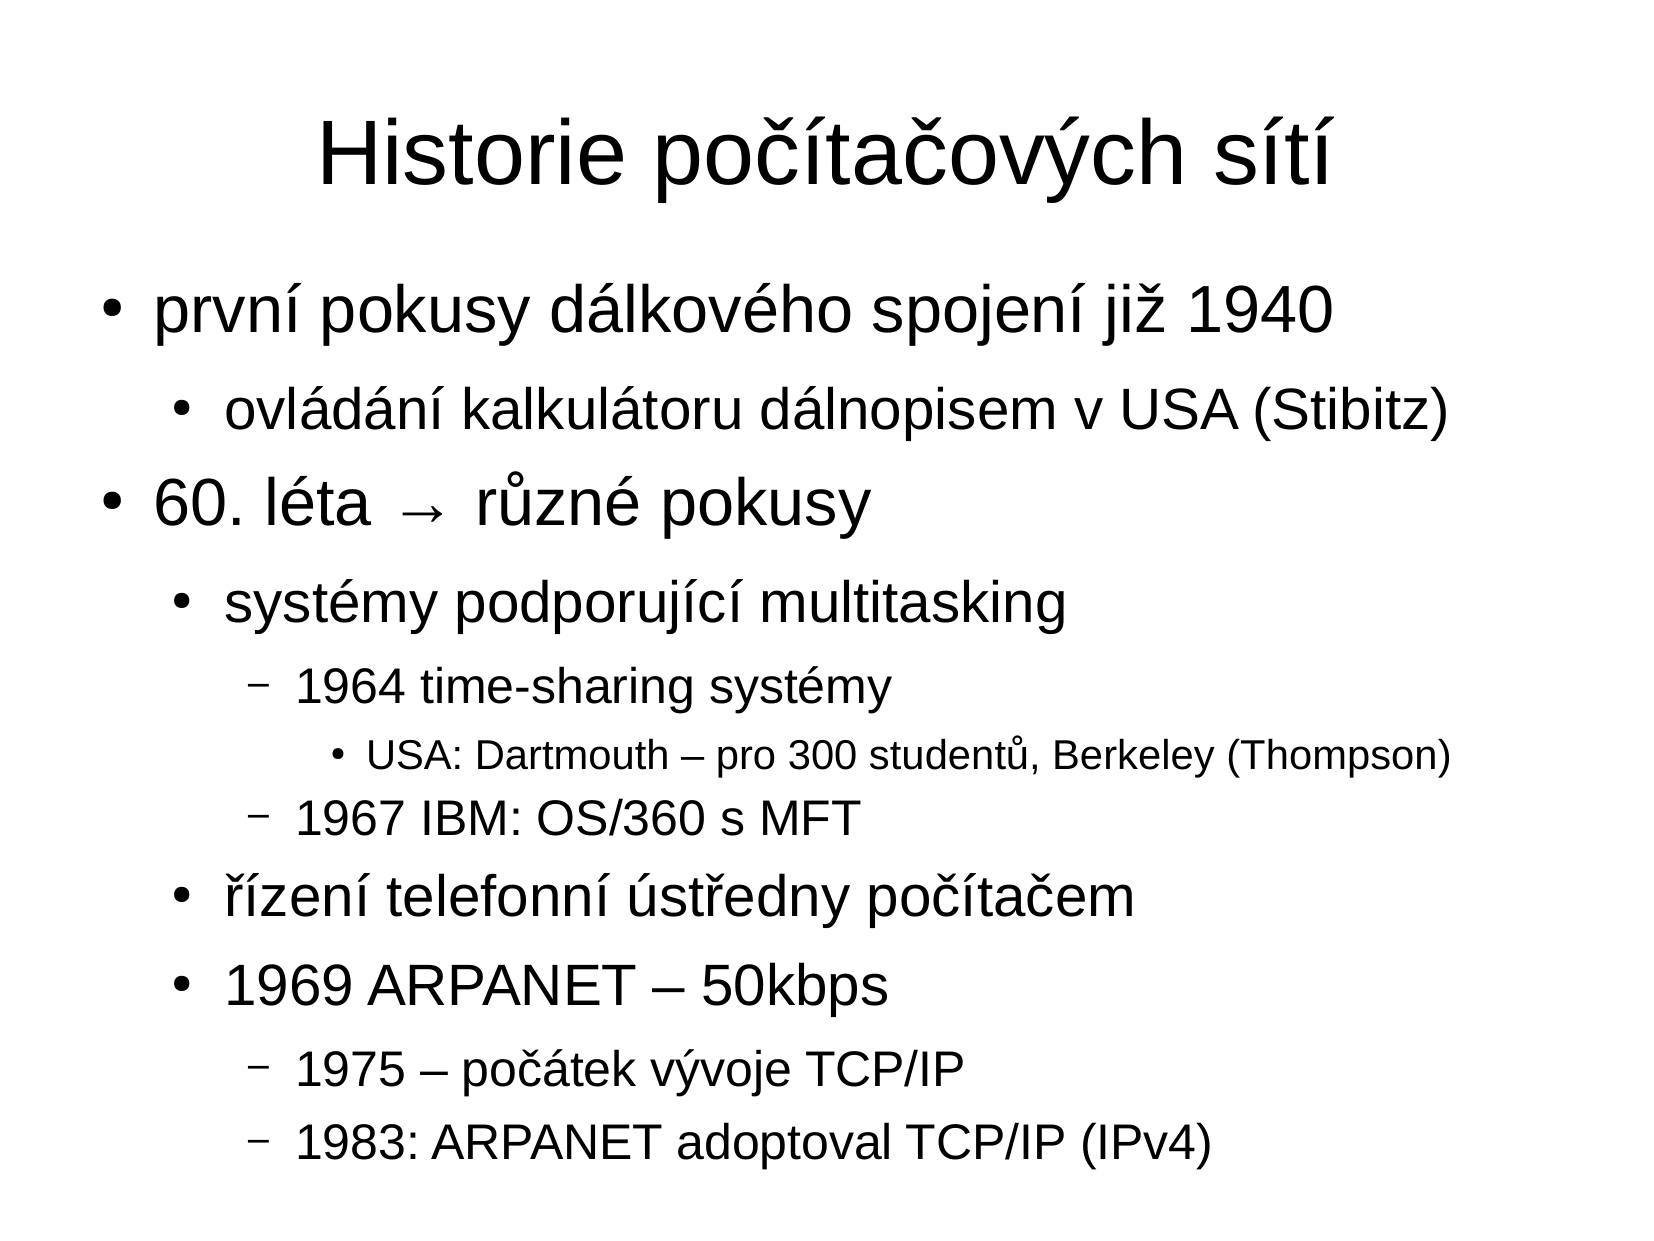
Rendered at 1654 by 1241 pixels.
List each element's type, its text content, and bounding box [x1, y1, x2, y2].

list první pokusy dálkového spojení již 1940 ovládání kalkulátoru dálnopisem v USA (Stibitz) 60. léta → různé pokusy systémy podporující multitasking 1964 time-sharing systémy USA: Dartmouth – pro 300 studentů, Berkeley (Thompson) 1967 IBM: OS/360 s MFT řízení telefonní ústředny počítačem 1969 ARPANET – 50kbps 1975 – počátek vývoje TCP/IP 1983: ARPANET adoptoval TCP/IP (IPv4) [82, 272, 1571, 1171]
title Historie počítačových sítí [82, 56, 1571, 250]
